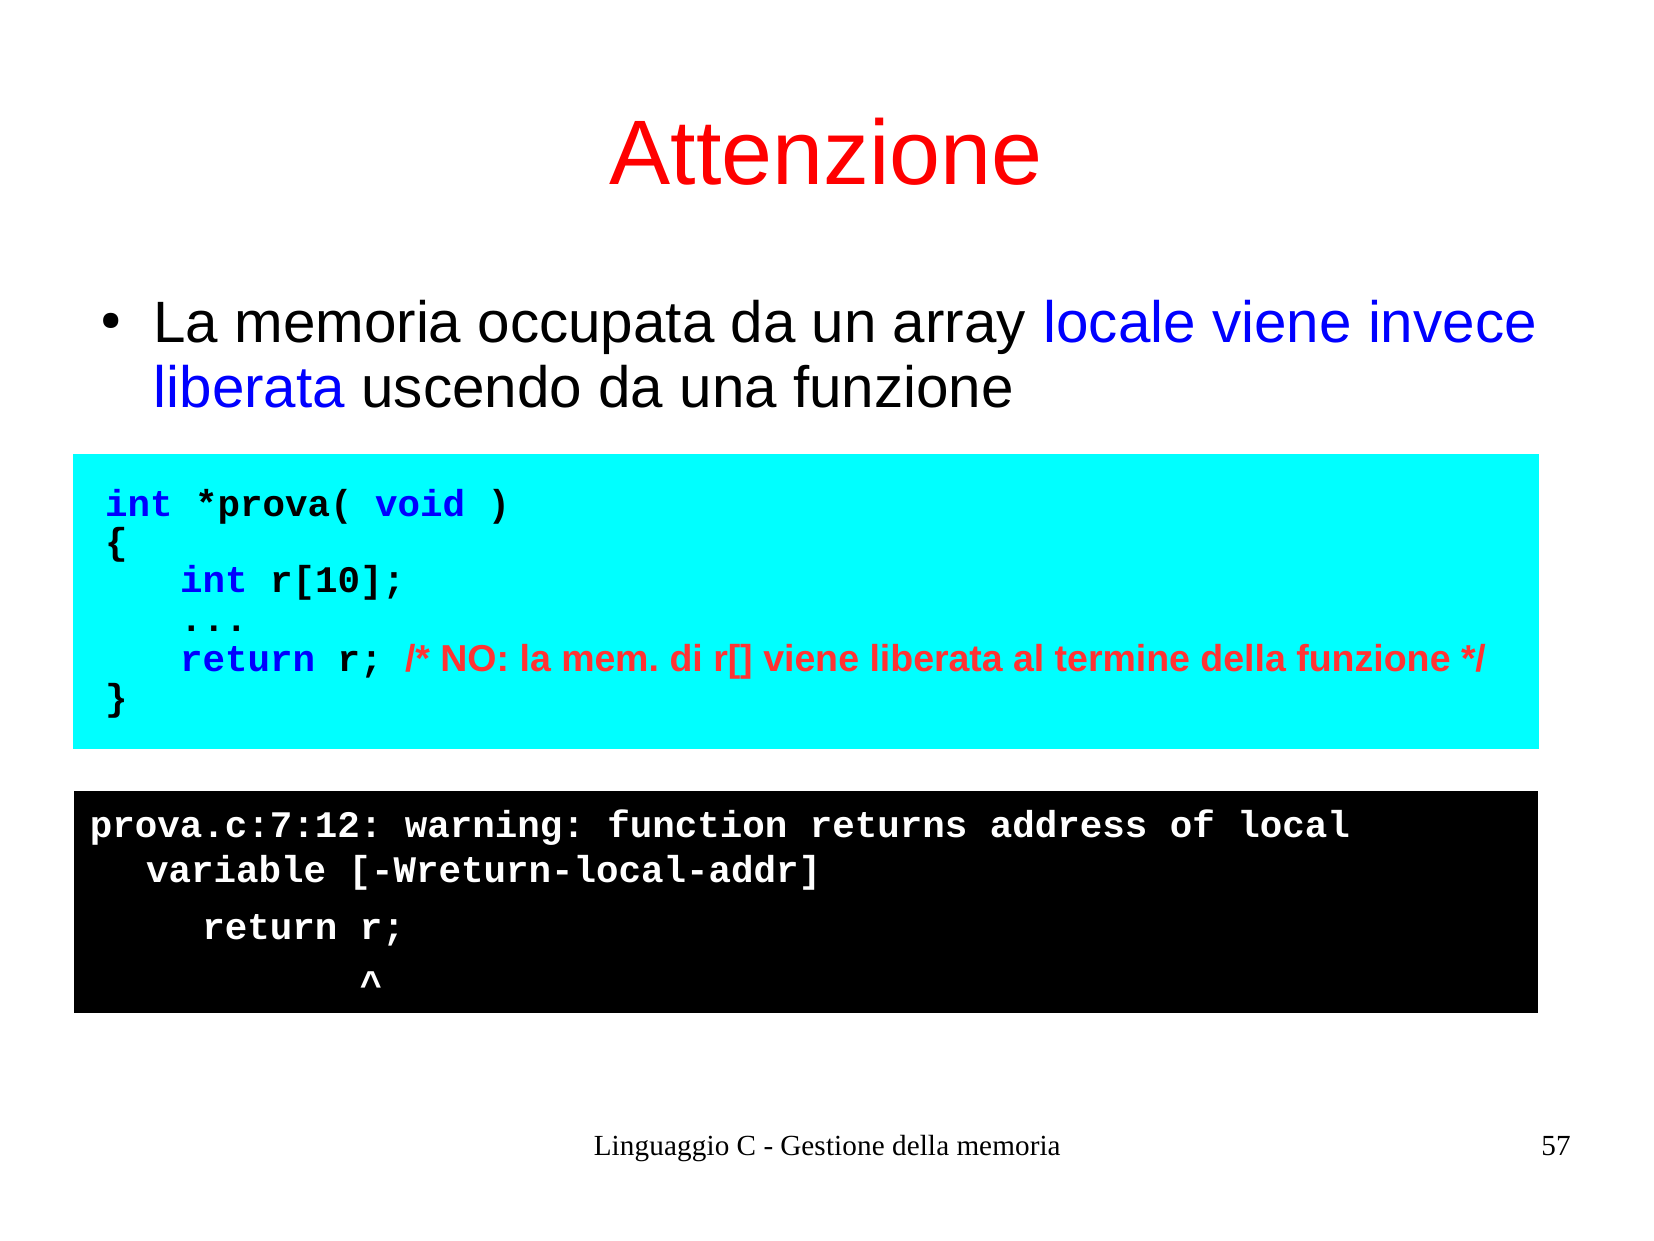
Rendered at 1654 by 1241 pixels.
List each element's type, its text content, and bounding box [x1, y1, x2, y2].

text_box int *prova( void ) { int r[10]; ... return r; /* NO: la mem. di r[] viene liberata al termine della funzione */ } [74, 455, 1538, 748]
title Attenzione [82, 49, 1571, 257]
text_box prova.c:7:12: warning: function returns address of local variable [-Wreturn-local-addr] return r; ^ [75, 792, 1538, 1013]
list La memoria occupata da un array locale viene invece liberata uscendo da una funzione [82, 290, 1571, 1109]
